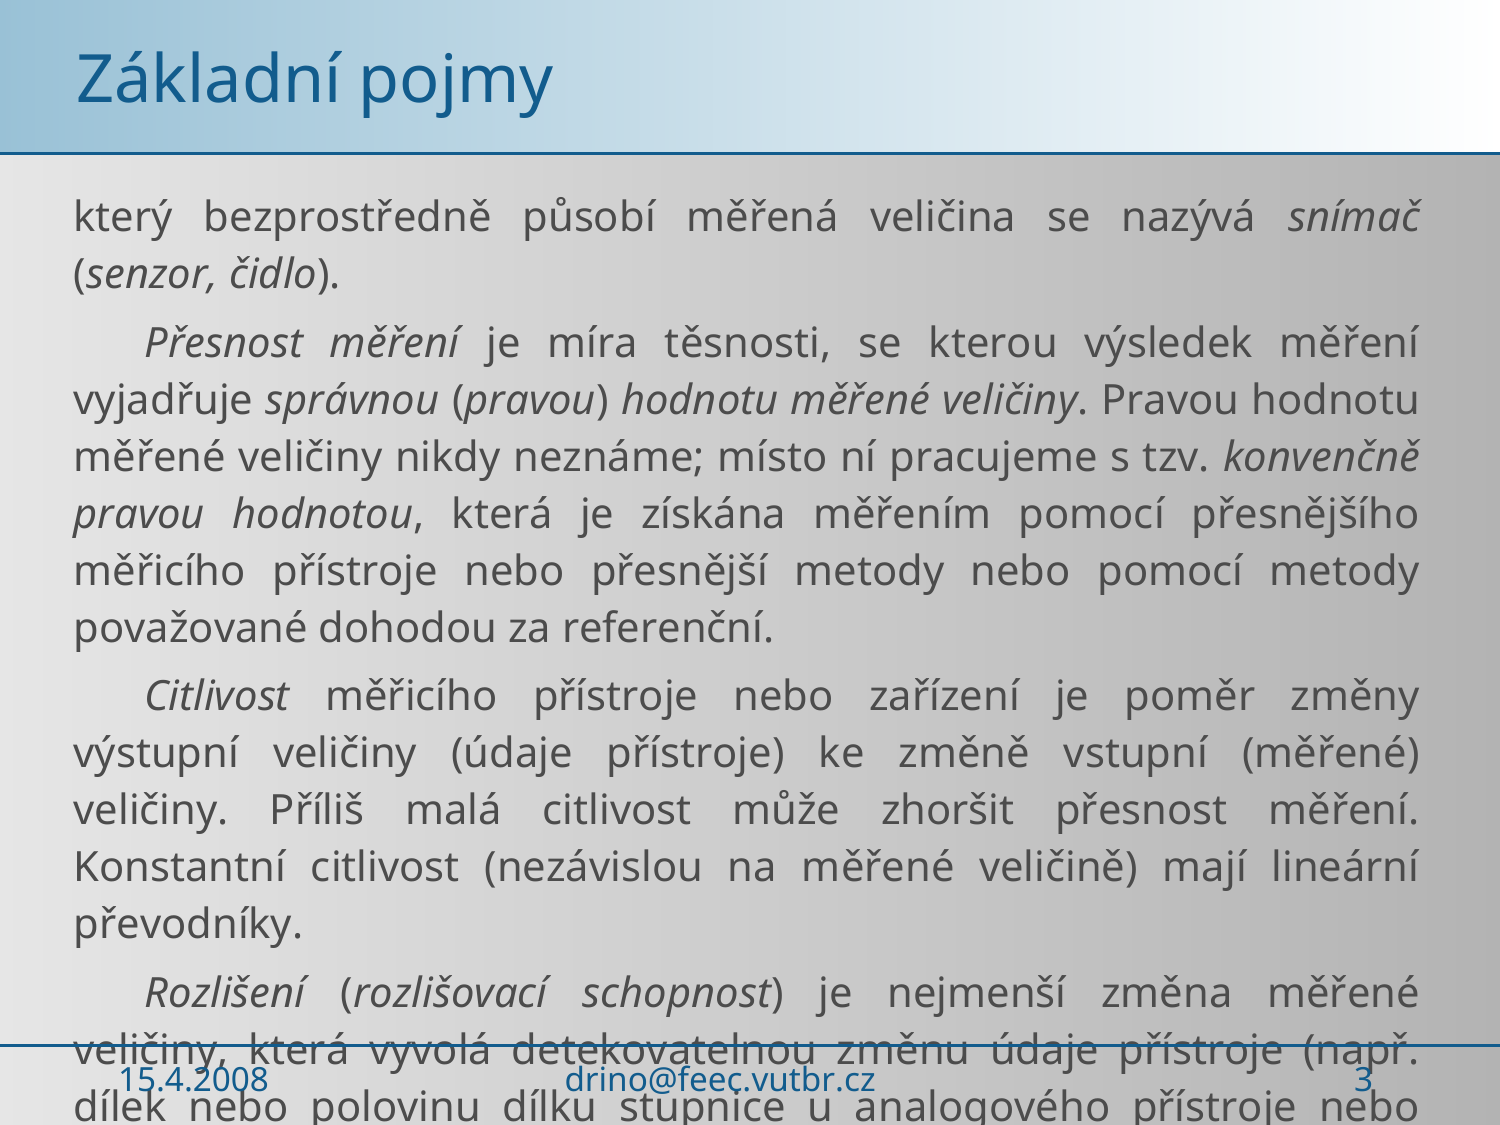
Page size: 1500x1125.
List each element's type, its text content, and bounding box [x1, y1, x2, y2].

text_box který bezprostředně působí měřená veličina se nazývá snímač (senzor, čidlo). Přesnost měření je míra těsnosti, se kterou výsledek měření vyjadřuje správnou (pravou) hodnotu měřené veličiny. Pravou hodnotu měřené veličiny nikdy neznáme; místo ní pracujeme s tzv. konvenčně pravou hodnotou, která je získána měřením pomocí přesnějšího měřicího přístroje nebo přesnější metody nebo pomocí metody považované dohodou za referenční. Citlivost měřicího přístroje nebo zařízení je poměr změny výstupní veličiny (údaje přístroje) ke změně vstupní (měřené) veličiny. Příliš malá citlivost může zhoršit přesnost měření. Konstantní citlivost (nezávislou na měřené veličině) mají lineární převodníky. Rozlišení (rozlišovací schopnost) je nejmenší změna měřené veličiny, která vyvolá detekovatelnou změnu údaje přístroje (např. dílek nebo polovinu dílku stupnice u analogového přístroje nebo změnu posledního místa číslicového zobrazovače o jedničku u číslicových přístrojů). [59, 178, 1442, 1044]
text_box <číslo> [1075, 1049, 1388, 1125]
title Základní pojmy [0, 0, 1500, 152]
text_box 15.4.2008 [103, 1049, 432, 1125]
text_box drino@feec.vutbr.cz [454, 1049, 987, 1125]
